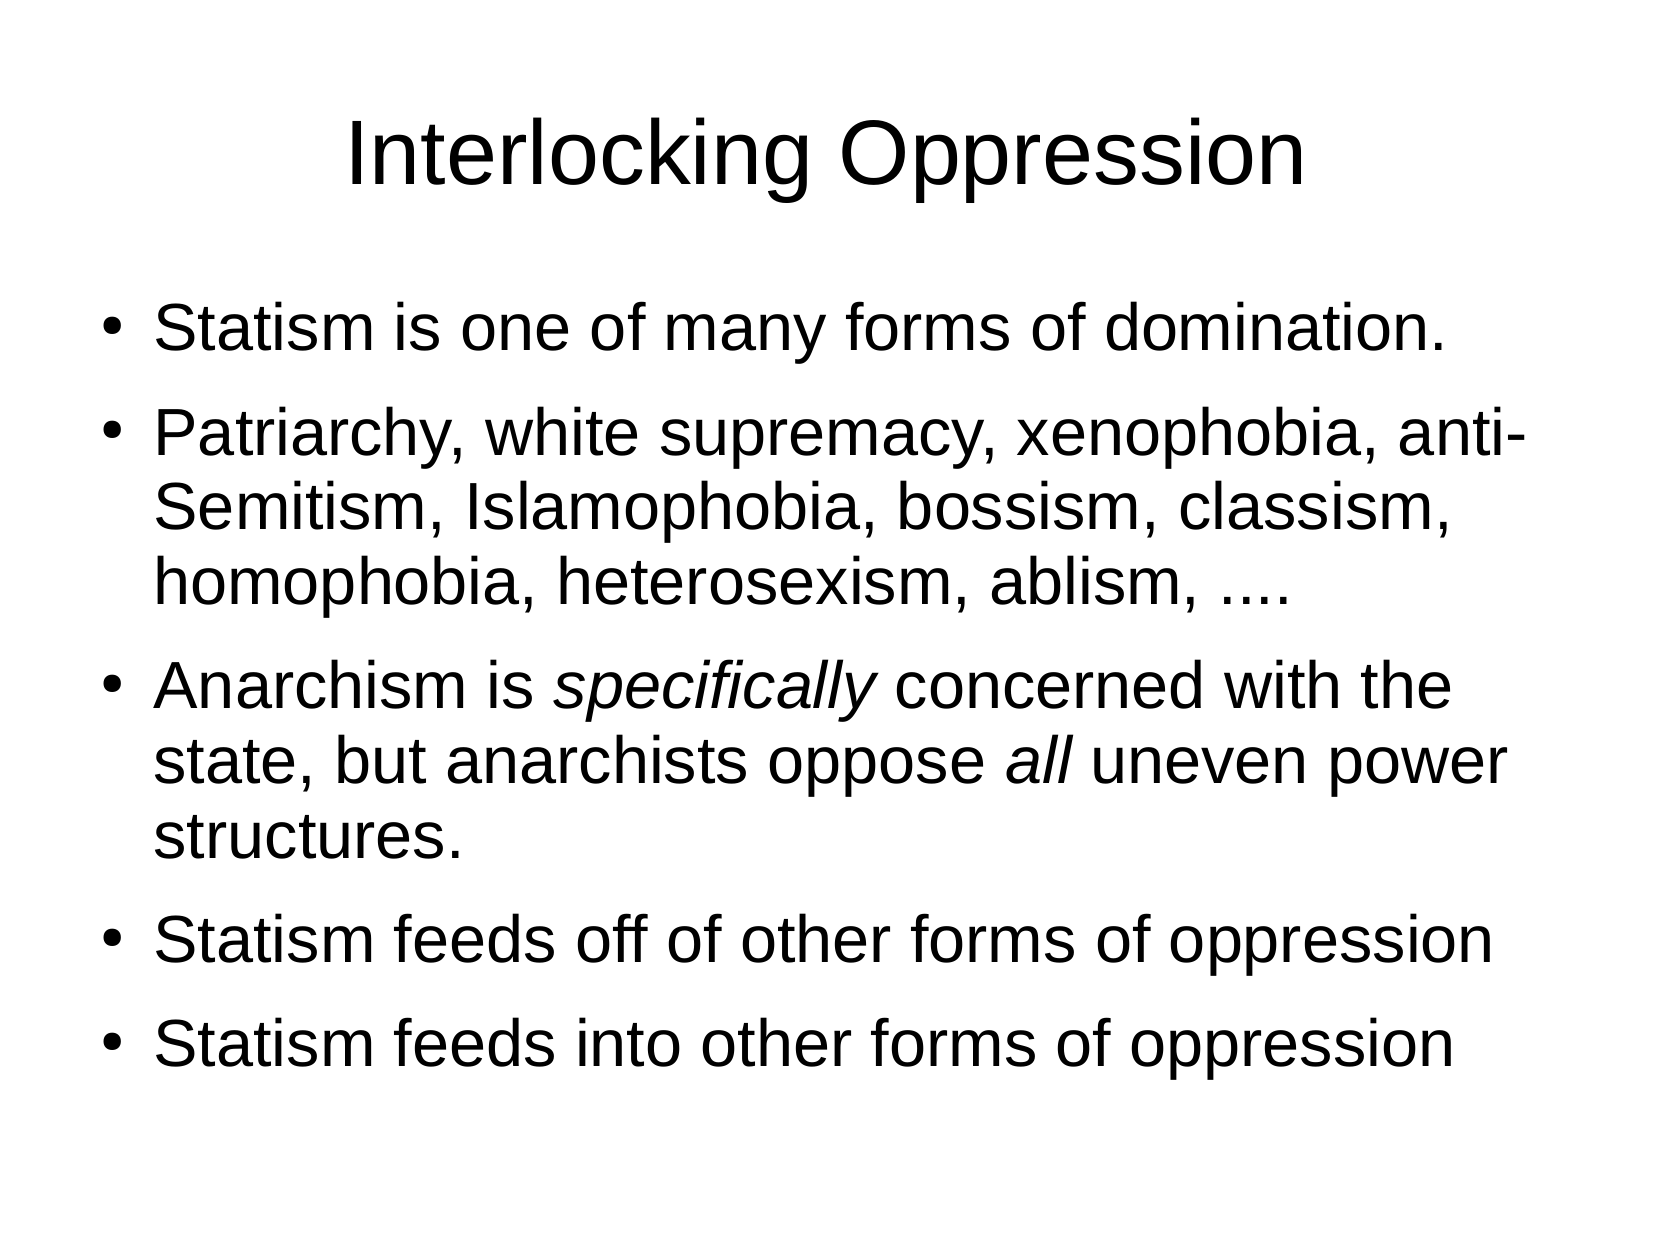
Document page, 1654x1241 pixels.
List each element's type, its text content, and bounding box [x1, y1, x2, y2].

list Statism is one of many forms of domination. Patriarchy, white supremacy, xenophobia, anti-Semitism, Islamophobia, bossism, classism, homophobia, heterosexism, ablism, .... Anarchism is specifically concerned with the state, but anarchists oppose all uneven power structures. Statism feeds off of other forms of oppression Statism feeds into other forms of oppression [82, 290, 1571, 1094]
title Interlocking Oppression [82, 49, 1571, 257]
